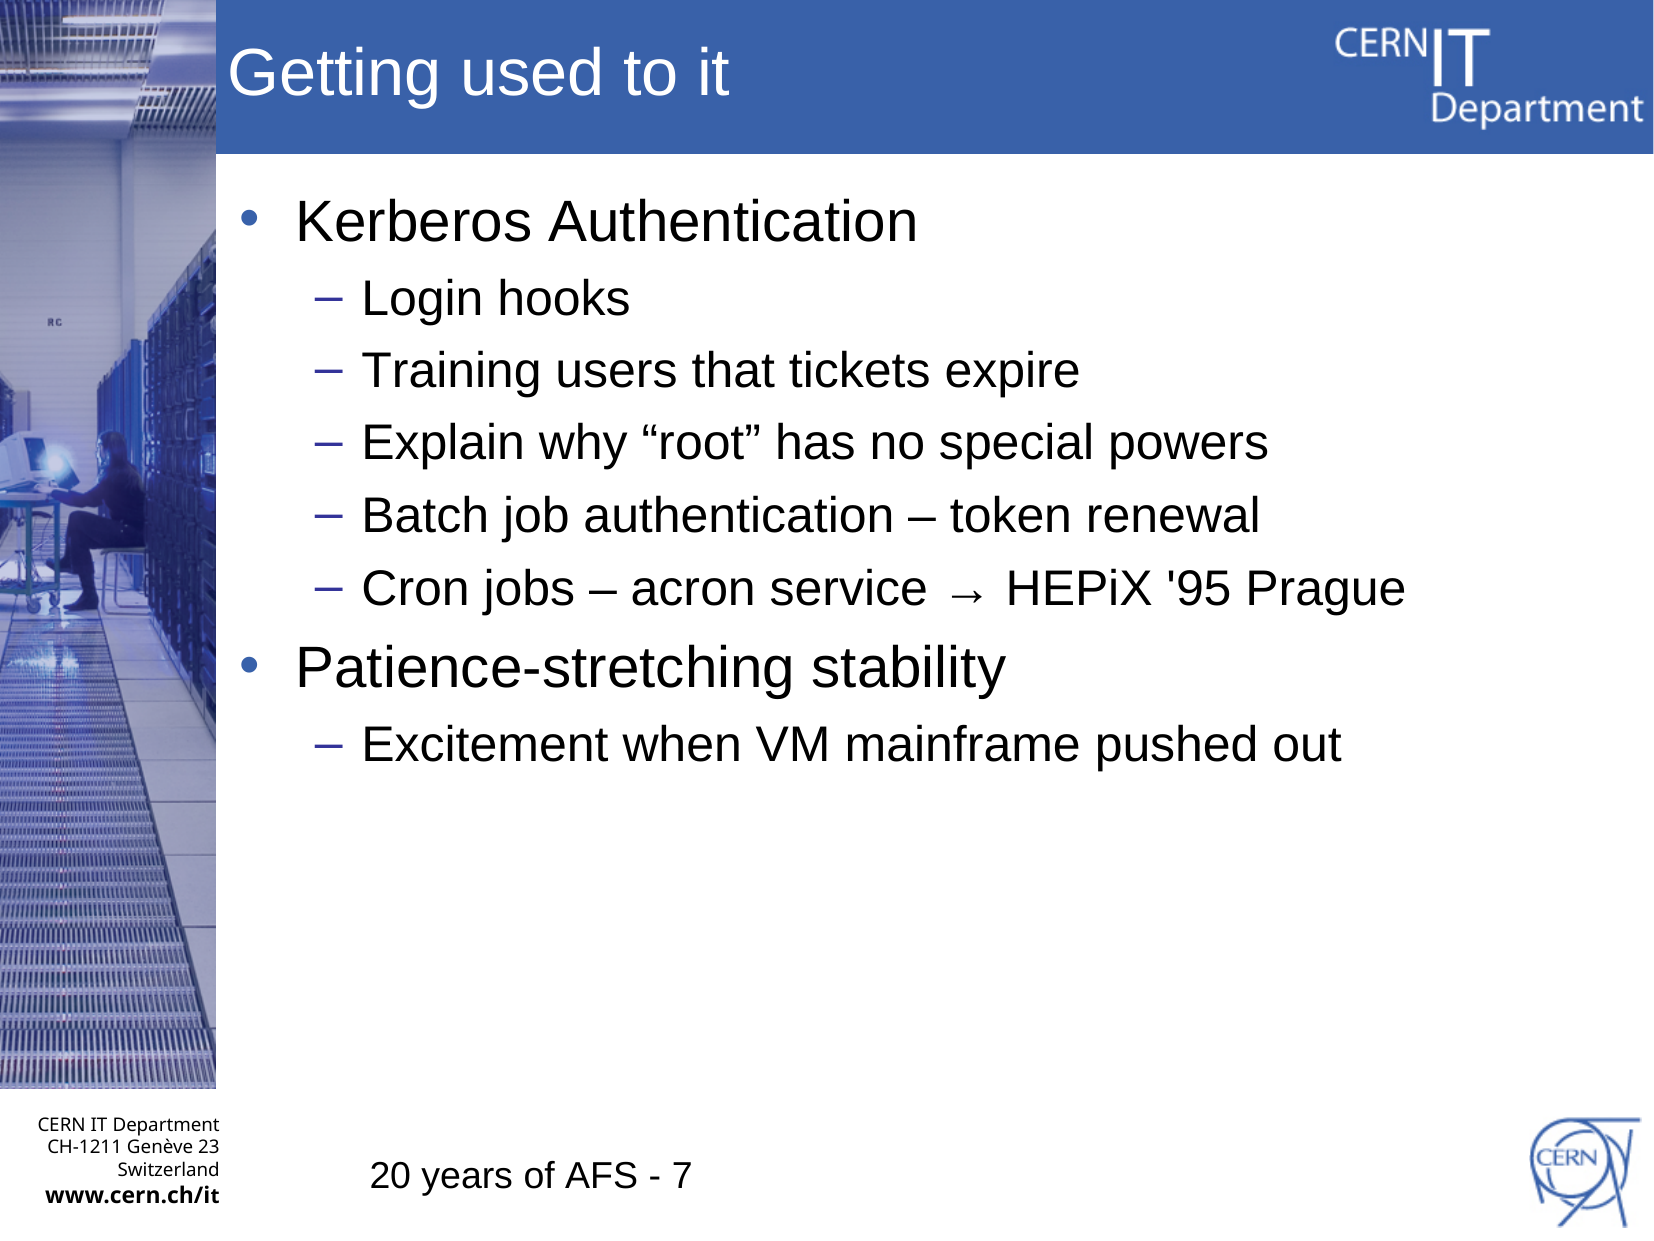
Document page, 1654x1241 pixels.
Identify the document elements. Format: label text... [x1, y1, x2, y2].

title Getting used to it [212, 0, 1126, 165]
list Kerberos Authentication Login hooks Training users that tickets expire Explain why “root” has no special powers Batch job authentication – token renewal Cron jobs – acron service → HEPiX '95 Prague Patience-stretching stability Excitement when VM mainframe pushed out [224, 174, 1463, 1003]
picture [1529, 1116, 1642, 1228]
picture [1126, 0, 1654, 154]
